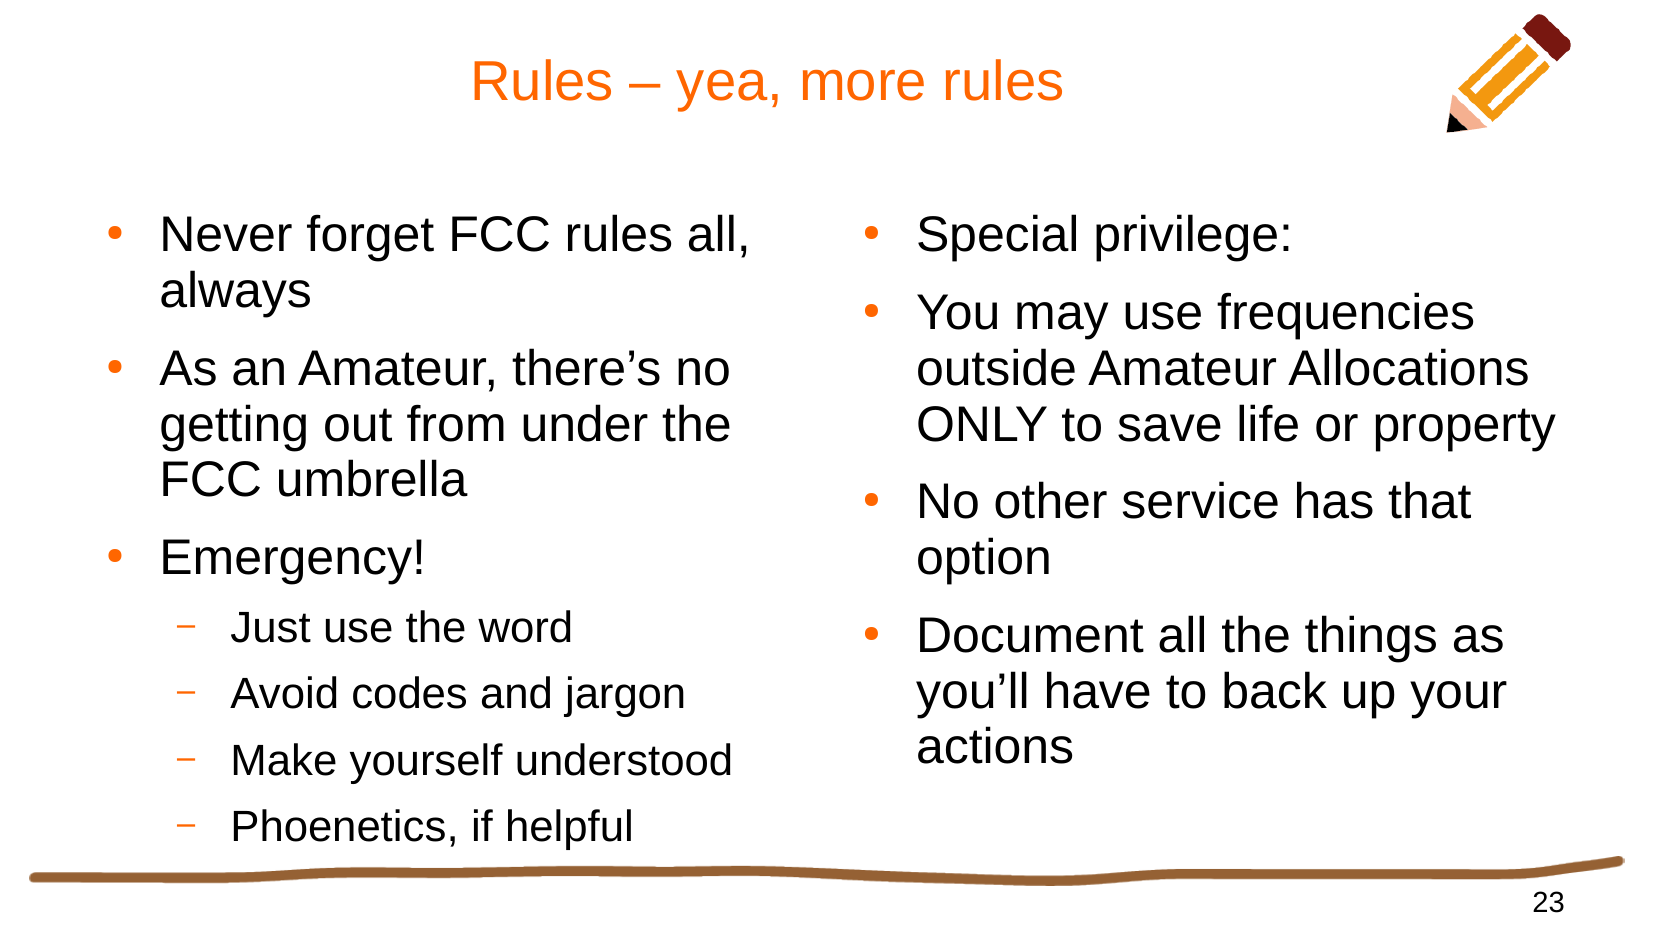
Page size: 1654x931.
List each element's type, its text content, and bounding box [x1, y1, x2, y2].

title Rules – yea, more rules [88, 29, 1447, 133]
list Special privilege: You may use frequencies outside Amateur Allocations ONLY to save life or property No other service has that option Document all the things as you’ll have to back up your actions [845, 206, 1566, 857]
picture [1446, 14, 1571, 133]
list Never forget FCC rules all, always As an Amateur, there’s no getting out from under the FCC umbrella Emergency! Just use the word Avoid codes and jargon Make yourself understood Phoenetics, if helpful [88, 206, 809, 857]
picture [29, 856, 1625, 886]
